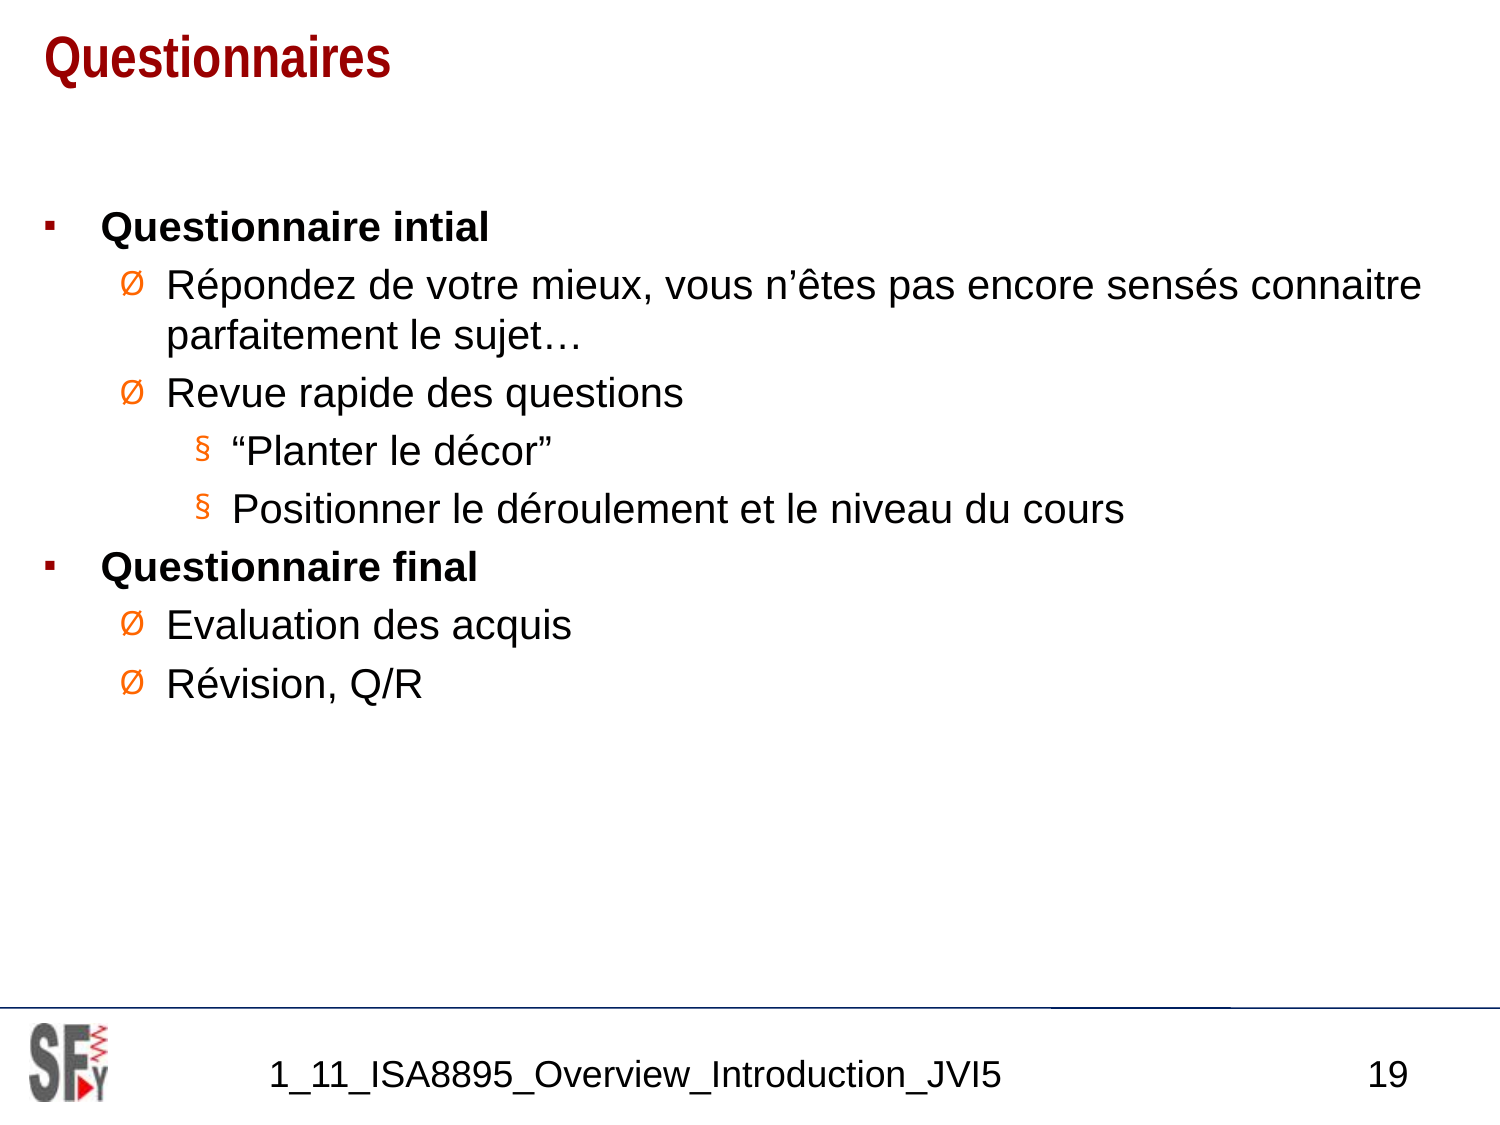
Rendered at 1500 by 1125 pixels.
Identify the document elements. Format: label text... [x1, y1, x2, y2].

slide_number <numéro> [1352, 1034, 1490, 1103]
title Questionnaires [29, 12, 1471, 138]
footer 1_11_ISA8895_Overview_Introduction_JVI5 [253, 1034, 1336, 1103]
list Questionnaire intial Répondez de votre mieux, vous n’êtes pas encore sensés connaitre parfaitement le sujet… Revue rapide des questions “Planter le décor” Positionner le déroulement et le niveau du cours Questionnaire final Evaluation des acquis Révision, Q/R [29, 184, 1471, 988]
picture [29, 1023, 108, 1102]
